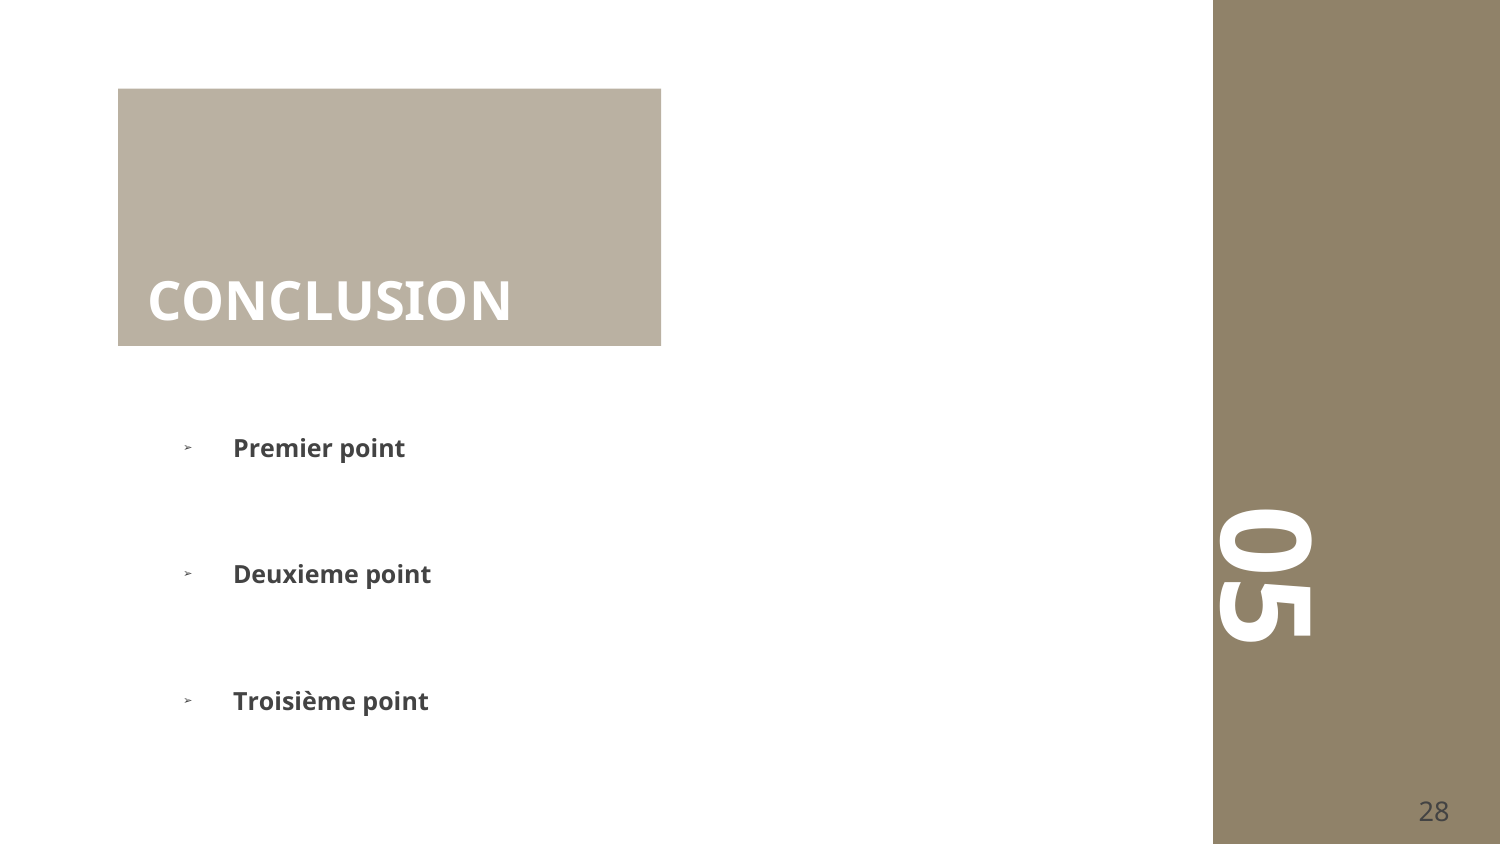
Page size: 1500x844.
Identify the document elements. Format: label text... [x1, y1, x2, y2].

subtitle Premier point Deuxieme point Troisième point [118, 417, 1153, 758]
text_box [1213, 0, 1500, 844]
title 05 [1266, 490, 1362, 776]
text_box ‹#› [1403, 779, 1494, 844]
title CONCLUSION [132, 88, 689, 346]
text_box [118, 89, 132, 346]
